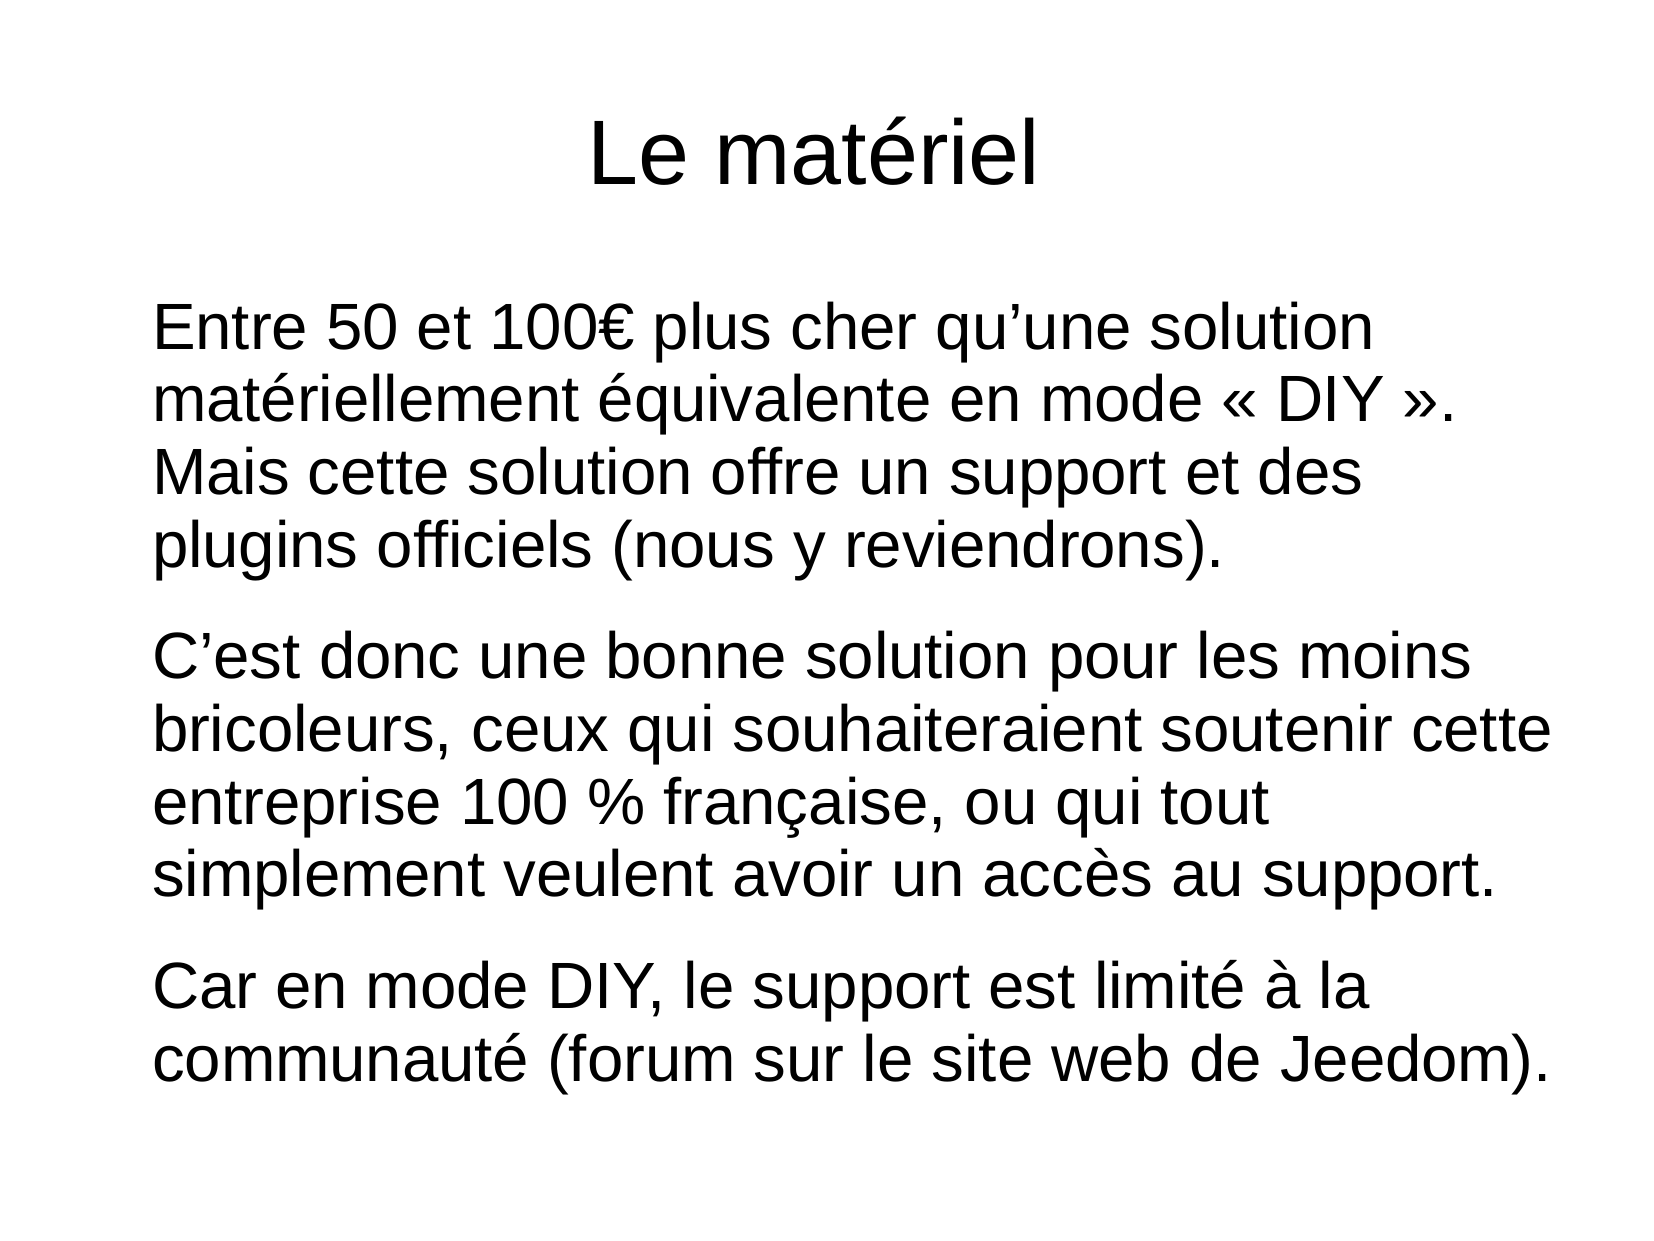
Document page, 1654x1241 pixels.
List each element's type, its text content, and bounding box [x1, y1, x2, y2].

title Le matériel [82, 49, 1571, 257]
list Entre 50 et 100€ plus cher qu’une solution matériellement équivalente en mode « DIY ». Mais cette solution offre un support et des plugins officiels (nous y reviendrons). C’est donc une bonne solution pour les moins bricoleurs, ceux qui souhaiteraient soutenir cette entreprise 100 % française, ou qui tout simplement veulent avoir un accès au support. Car en mode DIY, le support est limité à la communauté (forum sur le site web de Jeedom). [82, 290, 1571, 1158]
